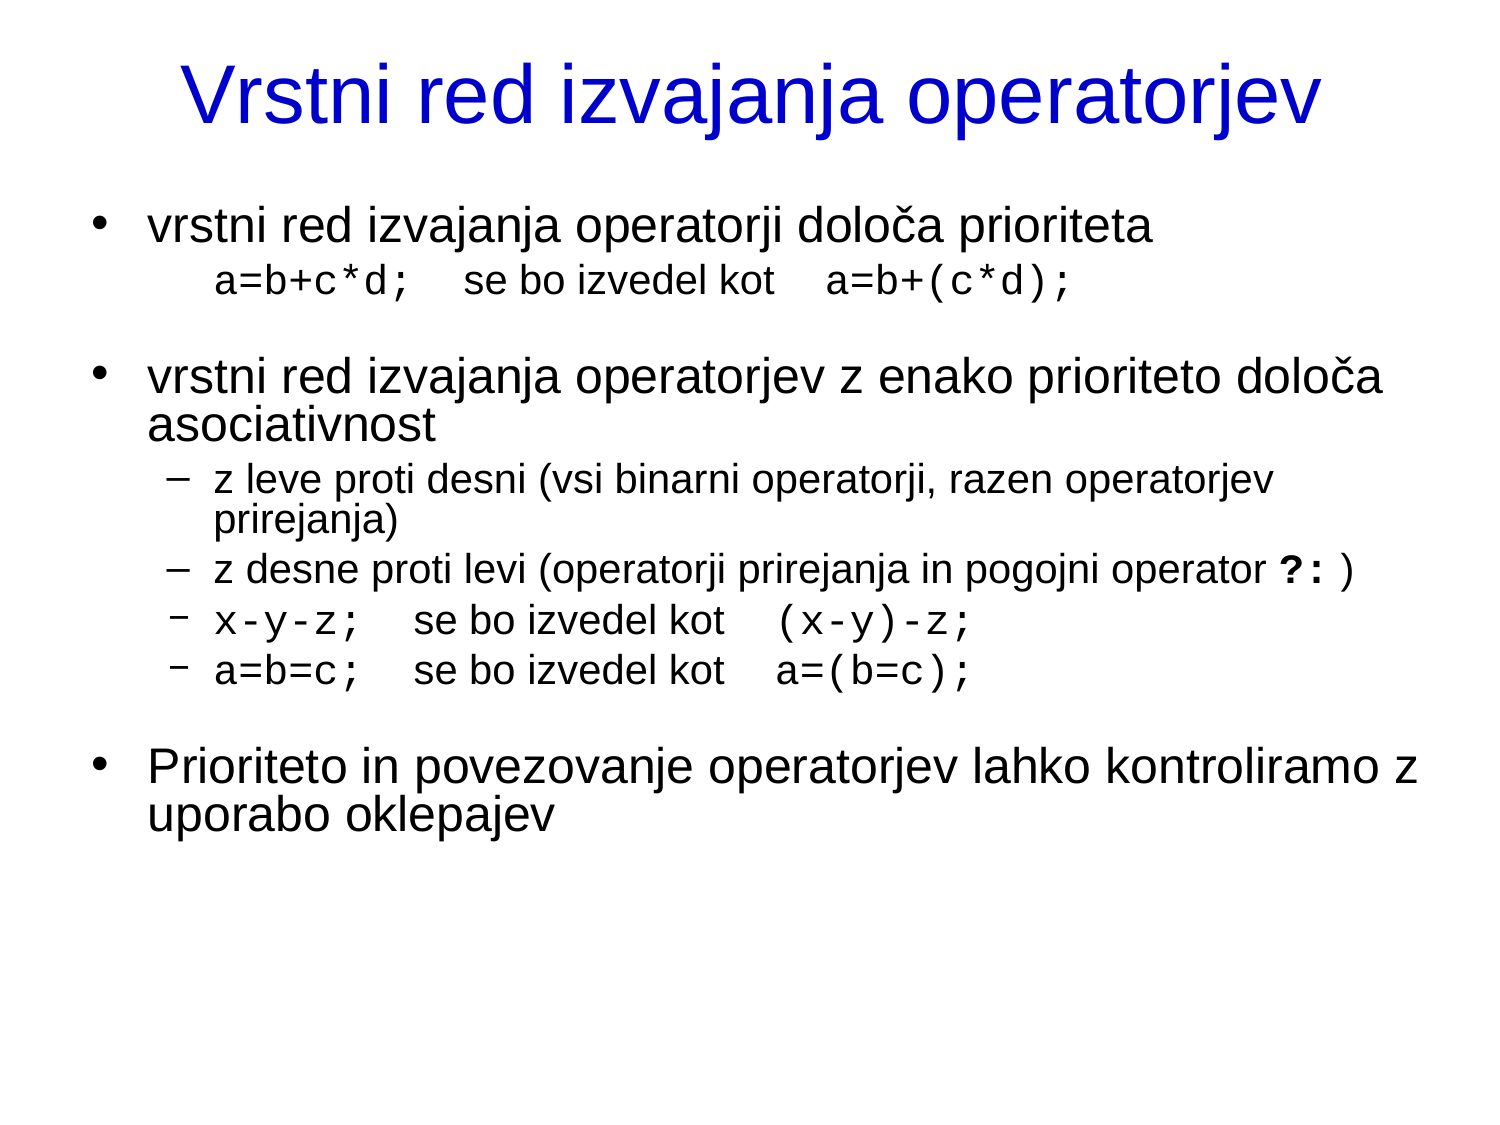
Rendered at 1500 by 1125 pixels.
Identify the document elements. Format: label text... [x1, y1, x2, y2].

title Vrstni red izvajanja operatorjev [76, 30, 1427, 149]
list vrstni red izvajanja operatorji določa prioriteta a=b+c*d; se bo izvedel kot a=b+(c*d); vrstni red izvajanja operatorjev z enako prioriteto določa asociativnost z leve proti desni (vsi binarni operatorji, razen operatorjev prirejanja) z desne proti levi (operatorji prirejanja in pogojni operator ?: ) x-y-z; se bo izvedel kot (x-y)-z; a=b=c; se bo izvedel kot a=(b=c); Prioriteto in povezovanje operatorjev lahko kontroliramo z uporabo oklepajev [76, 196, 1450, 1024]
